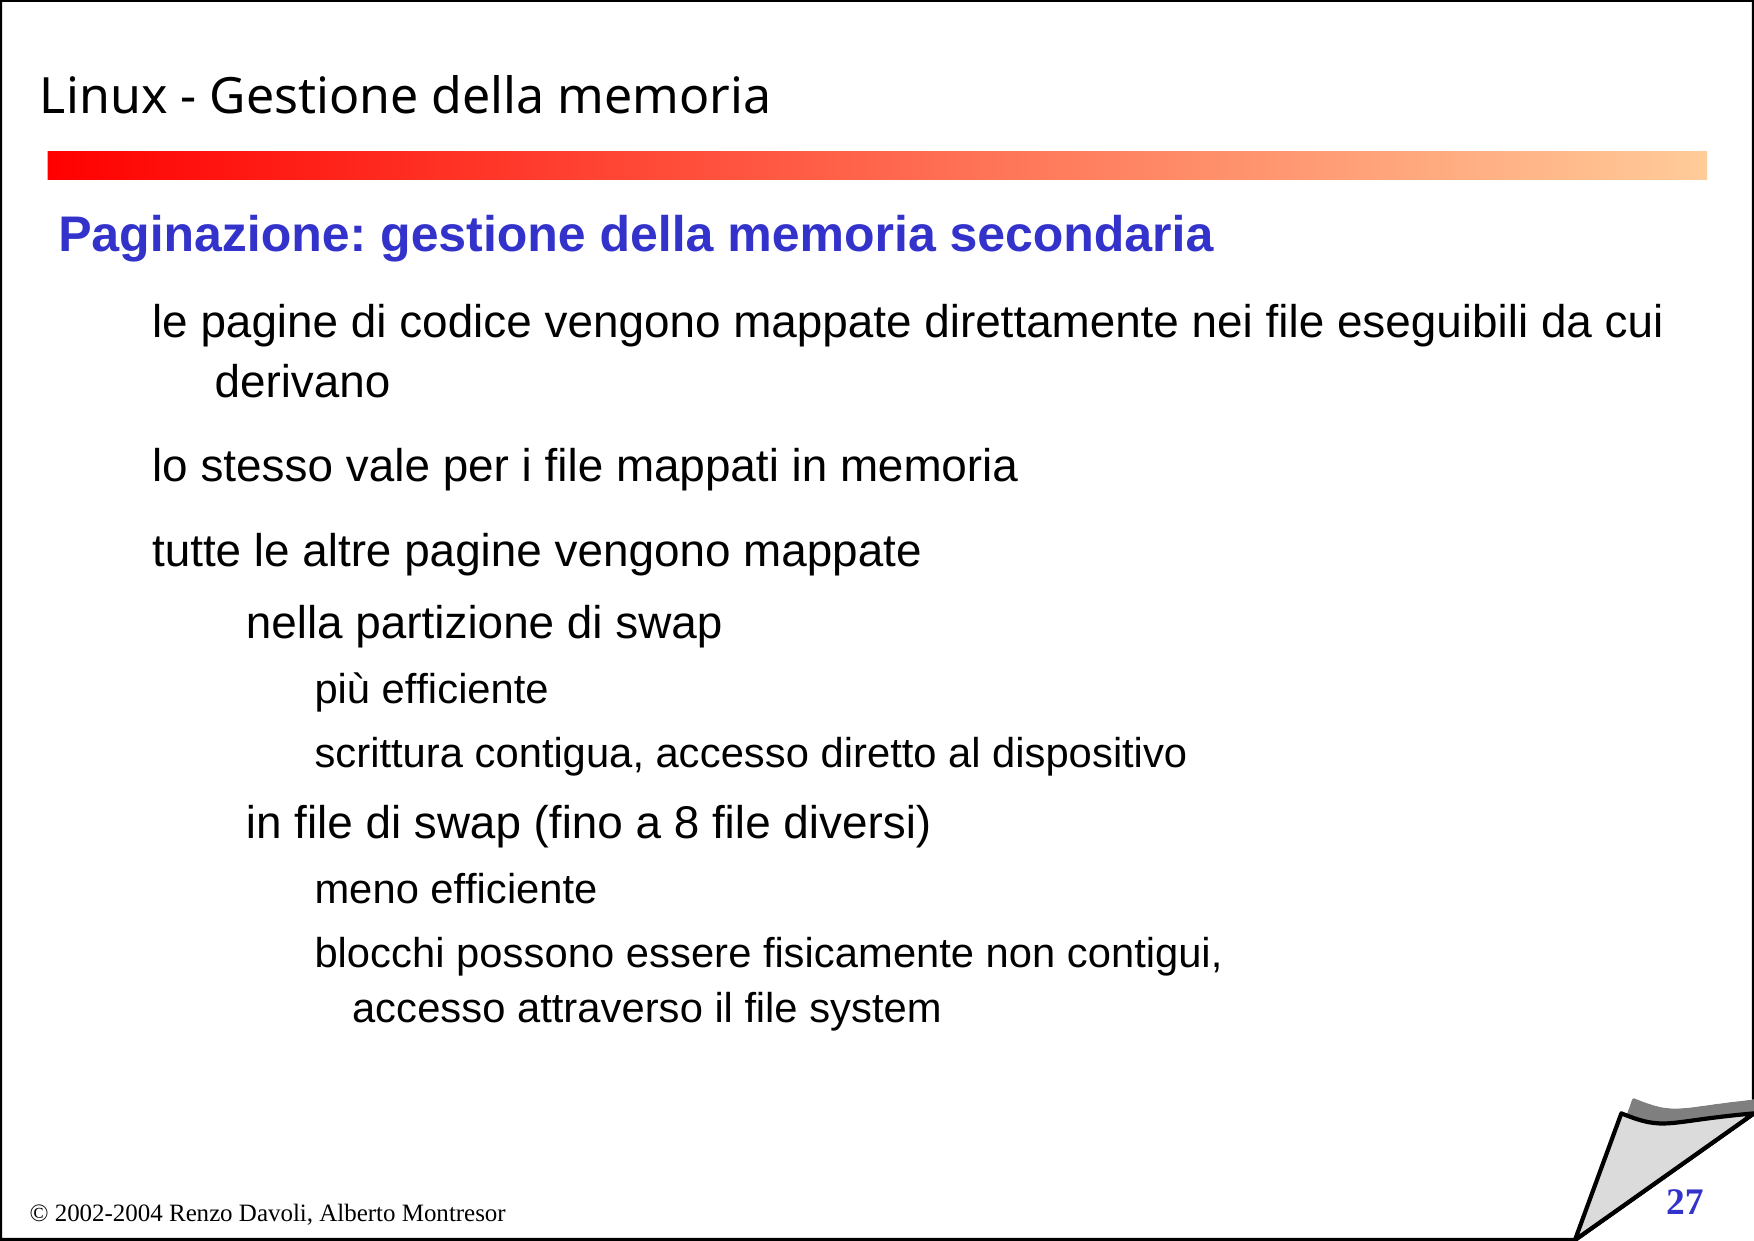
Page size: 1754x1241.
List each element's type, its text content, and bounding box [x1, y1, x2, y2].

title Linux - Gestione della memoria [40, 49, 1714, 144]
list Paginazione: gestione della memoria secondaria le pagine di codice vengono mappate direttamente nei file eseguibili da cui derivano lo stesso vale per i file mappati in memoria tutte le altre pagine vengono mappate nella partizione di swap più efficiente scrittura contigua, accesso diretto al dispositivo in file di swap (fino a 8 file diversi) meno efficiente blocchi possono essere fisicamente non contigui, accesso attraverso il file system [58, 206, 1696, 1032]
